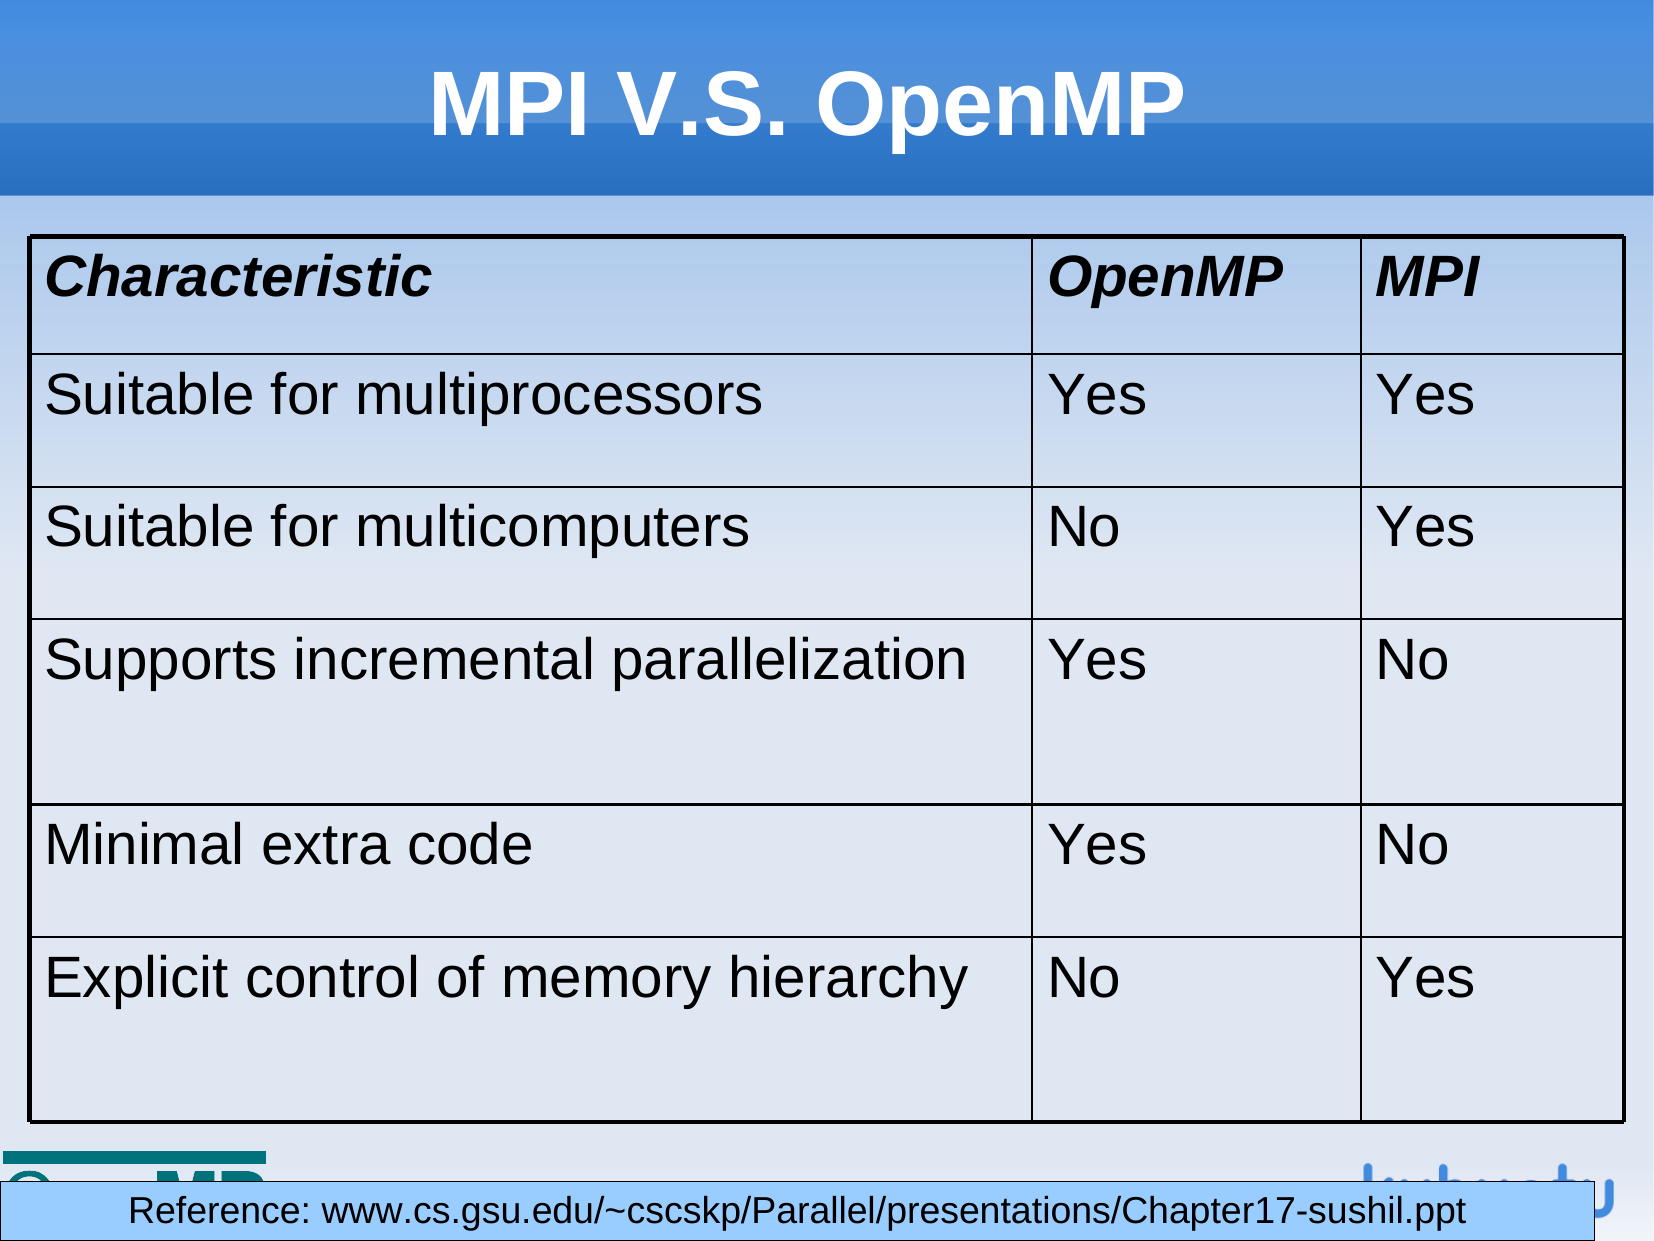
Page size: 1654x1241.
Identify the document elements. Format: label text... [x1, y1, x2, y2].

text_box Yes [1362, 355, 1622, 486]
text_box No [1362, 620, 1622, 803]
text_box Yes [1033, 620, 1360, 803]
text_box MPI [1362, 239, 1622, 353]
picture [0, 0, 1654, 1241]
text_box Supports incremental parallelization [32, 620, 1031, 803]
text_box Suitable for multicomputers [32, 488, 1031, 618]
text_box Reference: www.cs.gsu.edu/~cscskp/Parallel/presentations/Chapter17-sushil.ppt [0, 1181, 1595, 1241]
title MPI V.S. OpenMP [76, 7, 1565, 200]
text_box Explicit control of memory hierarchy [32, 938, 1031, 1120]
text_box OpenMP [1033, 239, 1360, 353]
text_box Yes [1362, 938, 1622, 1120]
text_box Minimal extra code [32, 806, 1031, 936]
text_box No [1362, 806, 1622, 936]
text_box Yes [1033, 355, 1360, 486]
text_box Characteristic [32, 239, 1031, 353]
text_box Yes [1033, 806, 1360, 936]
text_box Yes [1362, 488, 1622, 618]
text_box No [1033, 488, 1360, 618]
text_box Suitable for multiprocessors [32, 355, 1031, 486]
text_box No [1033, 938, 1360, 1120]
